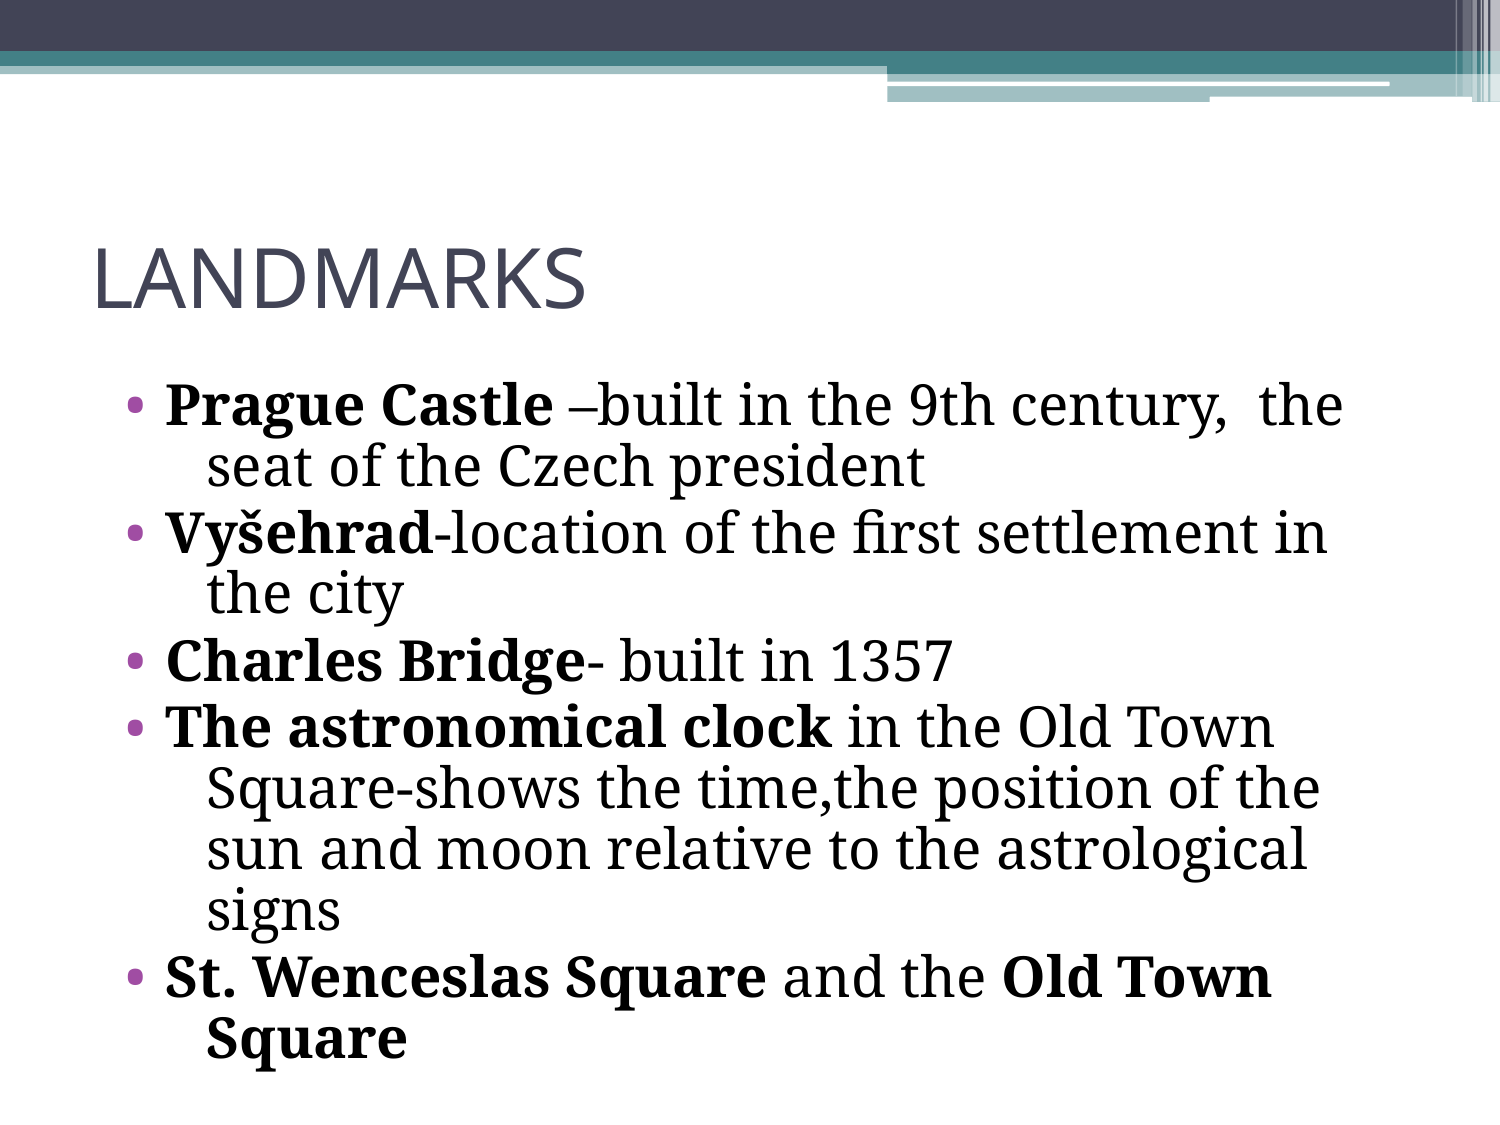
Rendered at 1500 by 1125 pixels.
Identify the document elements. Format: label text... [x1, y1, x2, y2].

title LANDMARKS [75, 187, 1426, 363]
list Prague Castle –built in the 9th century, the seat of the Czech president Vyšehrad-location of the first settlement in the city Charles Bridge- built in 1357 The astronomical clock in the Old Town Square-shows the time,the position of the sun and moon relative to the astrological signs St. Wenceslas Square and the Old Town Square [75, 368, 1426, 1079]
